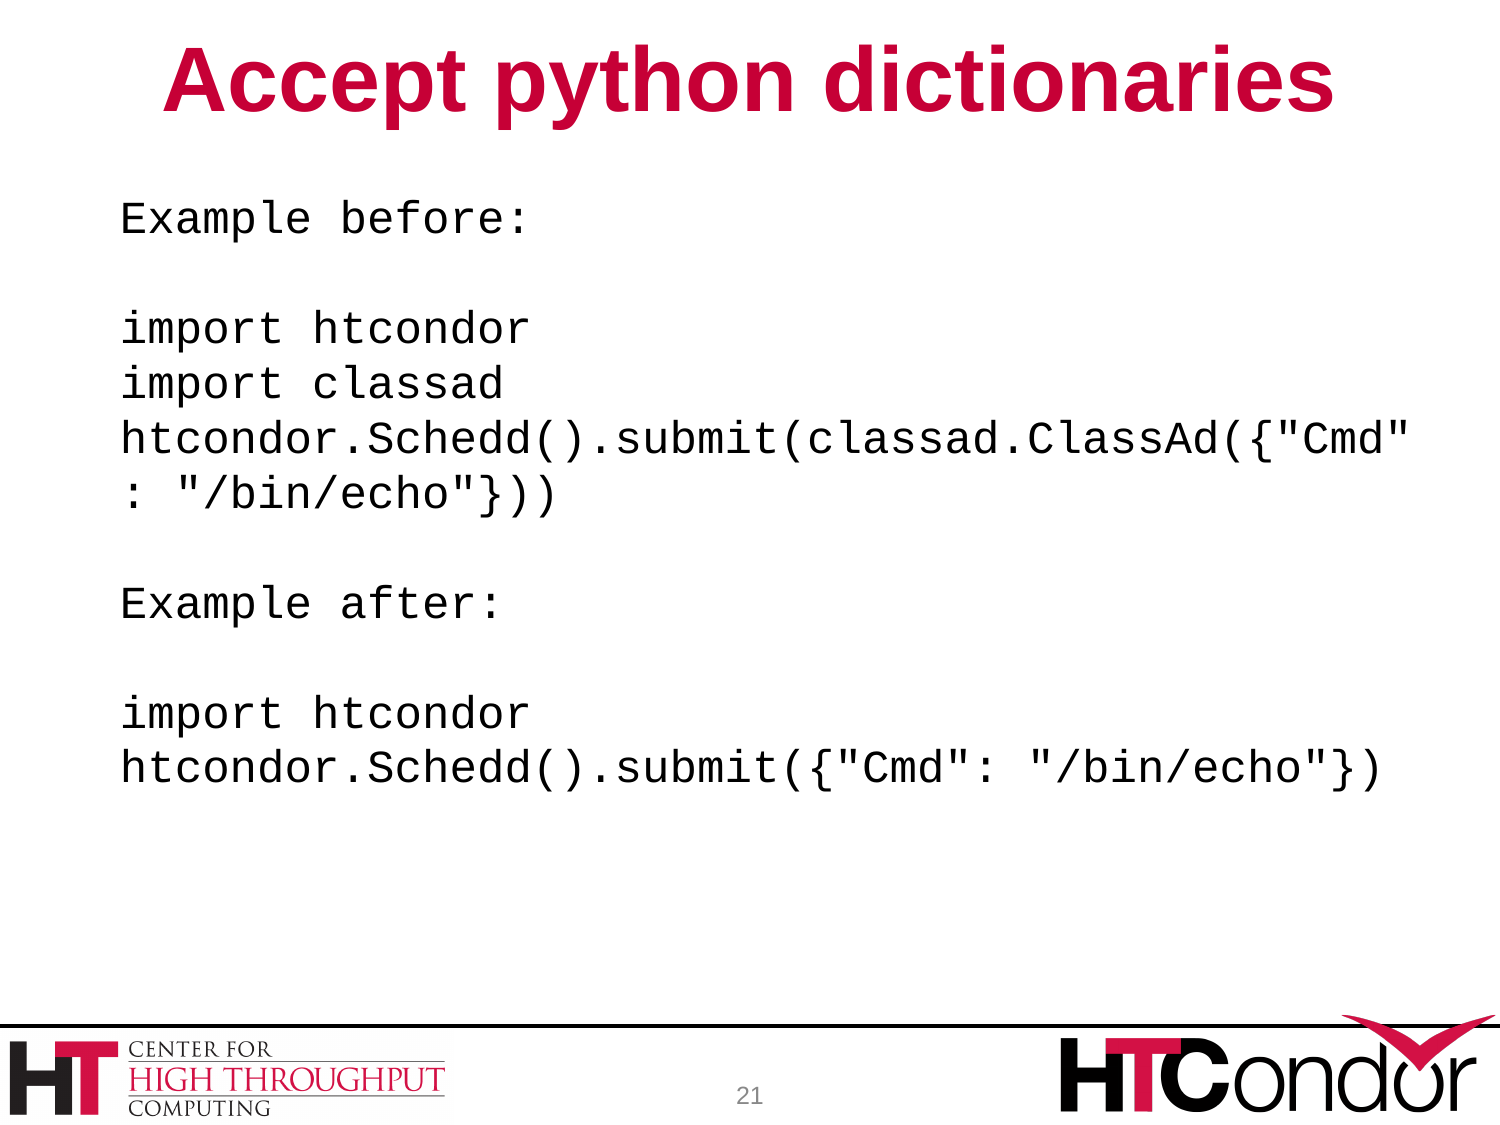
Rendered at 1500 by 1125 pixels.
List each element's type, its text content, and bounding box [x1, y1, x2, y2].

picture [0, 1029, 454, 1125]
picture [1055, 1014, 1500, 1119]
text_box Example before: import htcondor import classad htcondor.Schedd().submit(classad.ClassAd({"Cmd": "/bin/echo"})) Example after: import htcondor htcondor.Schedd().submit({"Cmd": "/bin/echo"}) [105, 179, 1441, 1014]
text_box <number> [575, 1065, 926, 1125]
title Accept python dictionaries [0, 0, 1500, 150]
